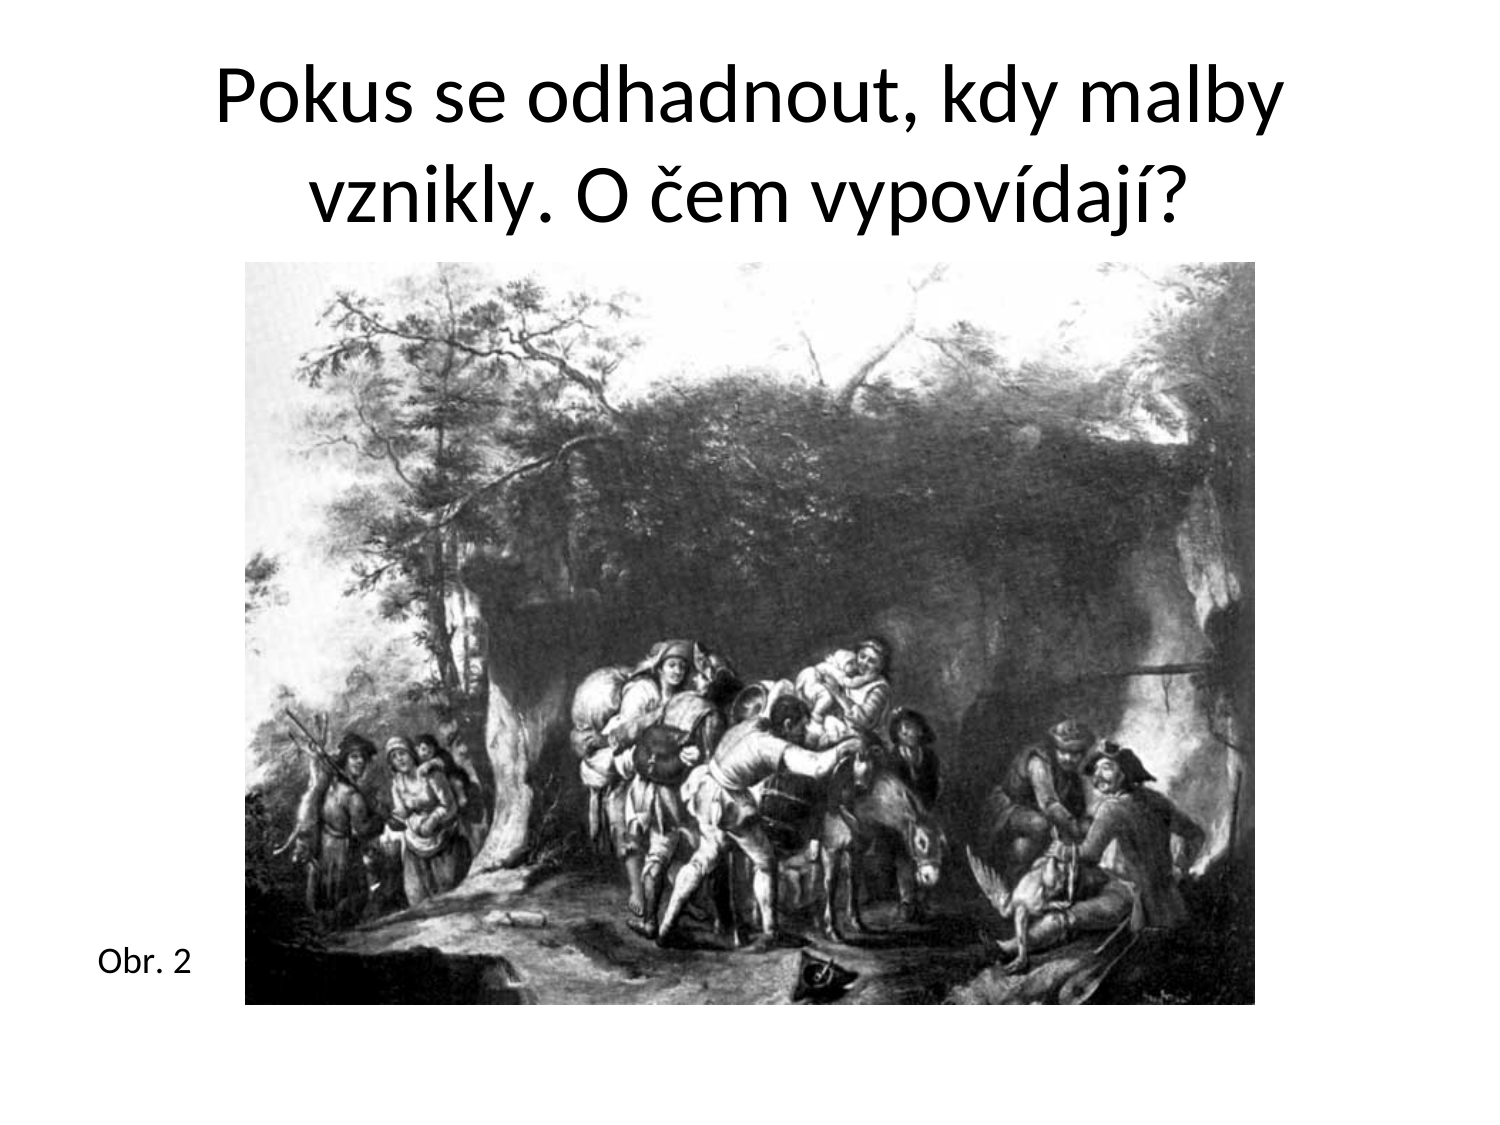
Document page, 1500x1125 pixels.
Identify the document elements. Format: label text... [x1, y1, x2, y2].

title Pokus se odhadnout, kdy malby vznikly. O čem vypovídají? [75, 31, 1426, 247]
text_box Obr. 2 [82, 928, 235, 990]
text_box [245, 262, 1255, 1006]
